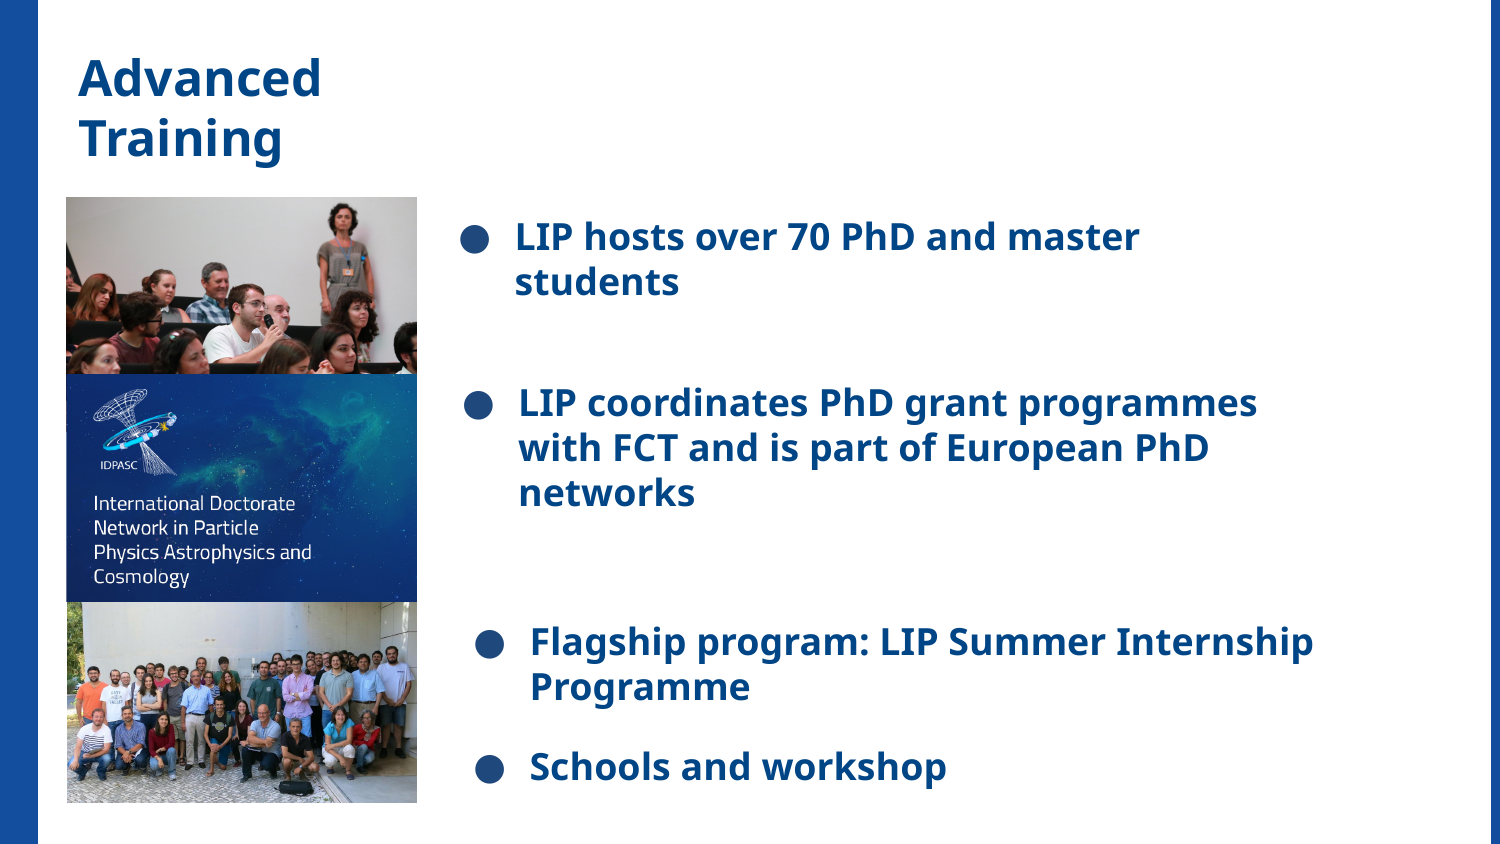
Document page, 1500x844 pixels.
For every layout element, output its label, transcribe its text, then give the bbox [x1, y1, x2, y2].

picture [65, 197, 417, 803]
text_box Flagship program: LIP Summer Internship Programme Schools and workshop [439, 630, 1462, 810]
text_box [0, 0, 42, 844]
text_box [1491, 0, 1500, 844]
text_box LIP hosts over 70 PhD and master students [424, 198, 1277, 353]
text_box LIP coordinates PhD grant programmes with FCT and is part of European PhD networks [428, 431, 1298, 567]
text_box Advanced Training [63, 31, 486, 173]
